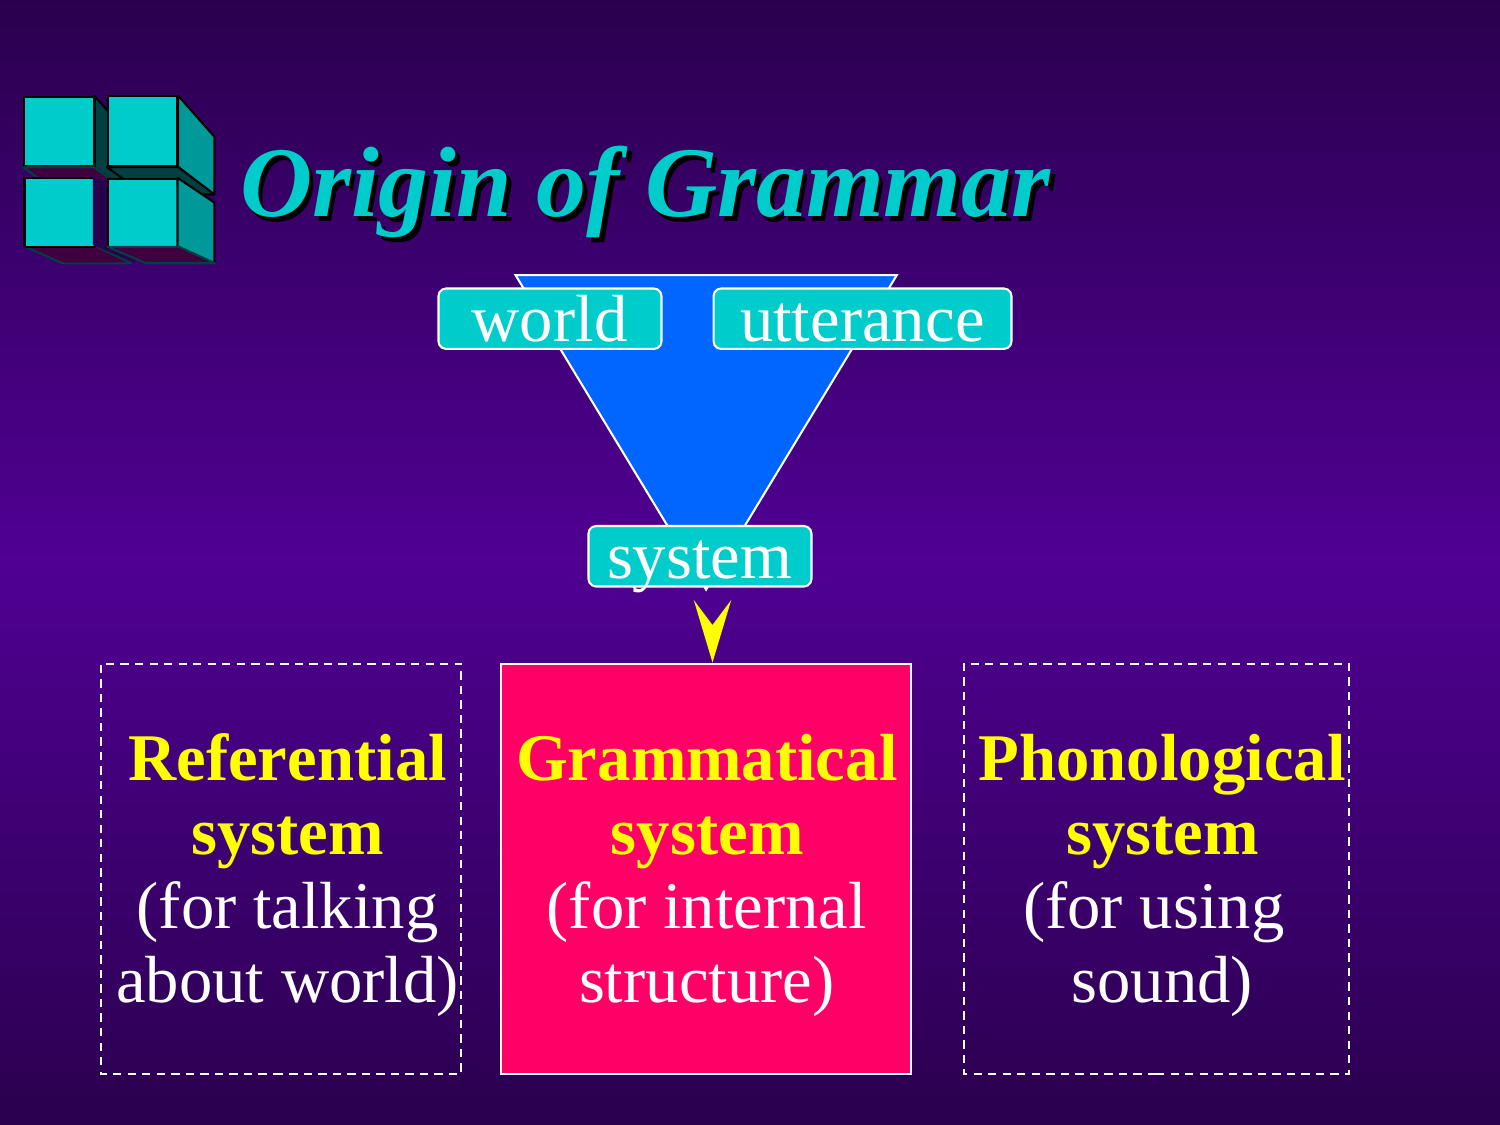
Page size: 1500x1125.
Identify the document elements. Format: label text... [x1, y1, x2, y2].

text_box world [438, 288, 662, 349]
text_box Grammatical system (for internal structure) [501, 663, 912, 1074]
title Origin of Grammar [224, 78, 1388, 288]
text_box Phonological system (for using sound) [963, 663, 1349, 1074]
text_box [515, 275, 897, 526]
text_box system [588, 526, 812, 587]
text_box Referential system (for talking about world) [100, 663, 462, 1074]
text_box utterance [713, 288, 1012, 349]
